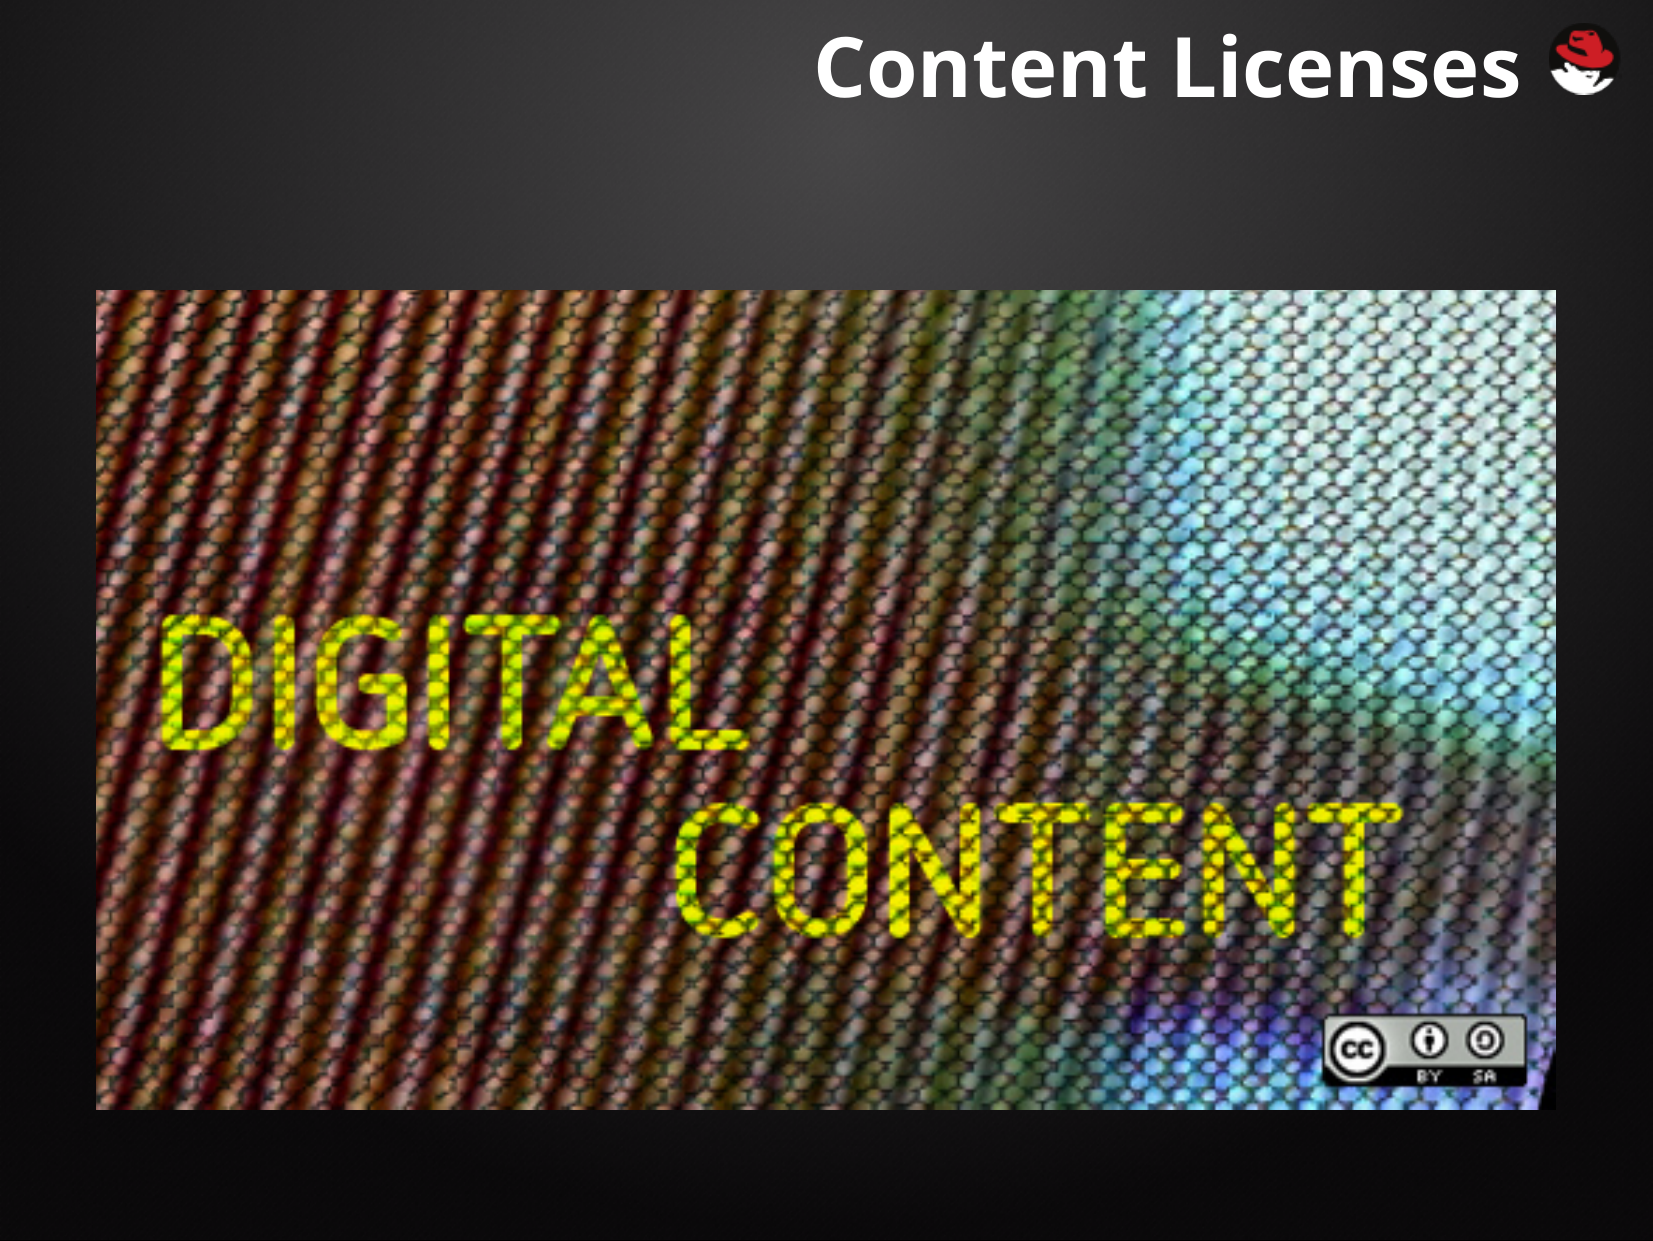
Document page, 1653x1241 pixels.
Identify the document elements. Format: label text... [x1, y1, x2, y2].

title Content Licenses [87, 10, 1523, 111]
picture [0, 0, 1653, 1240]
